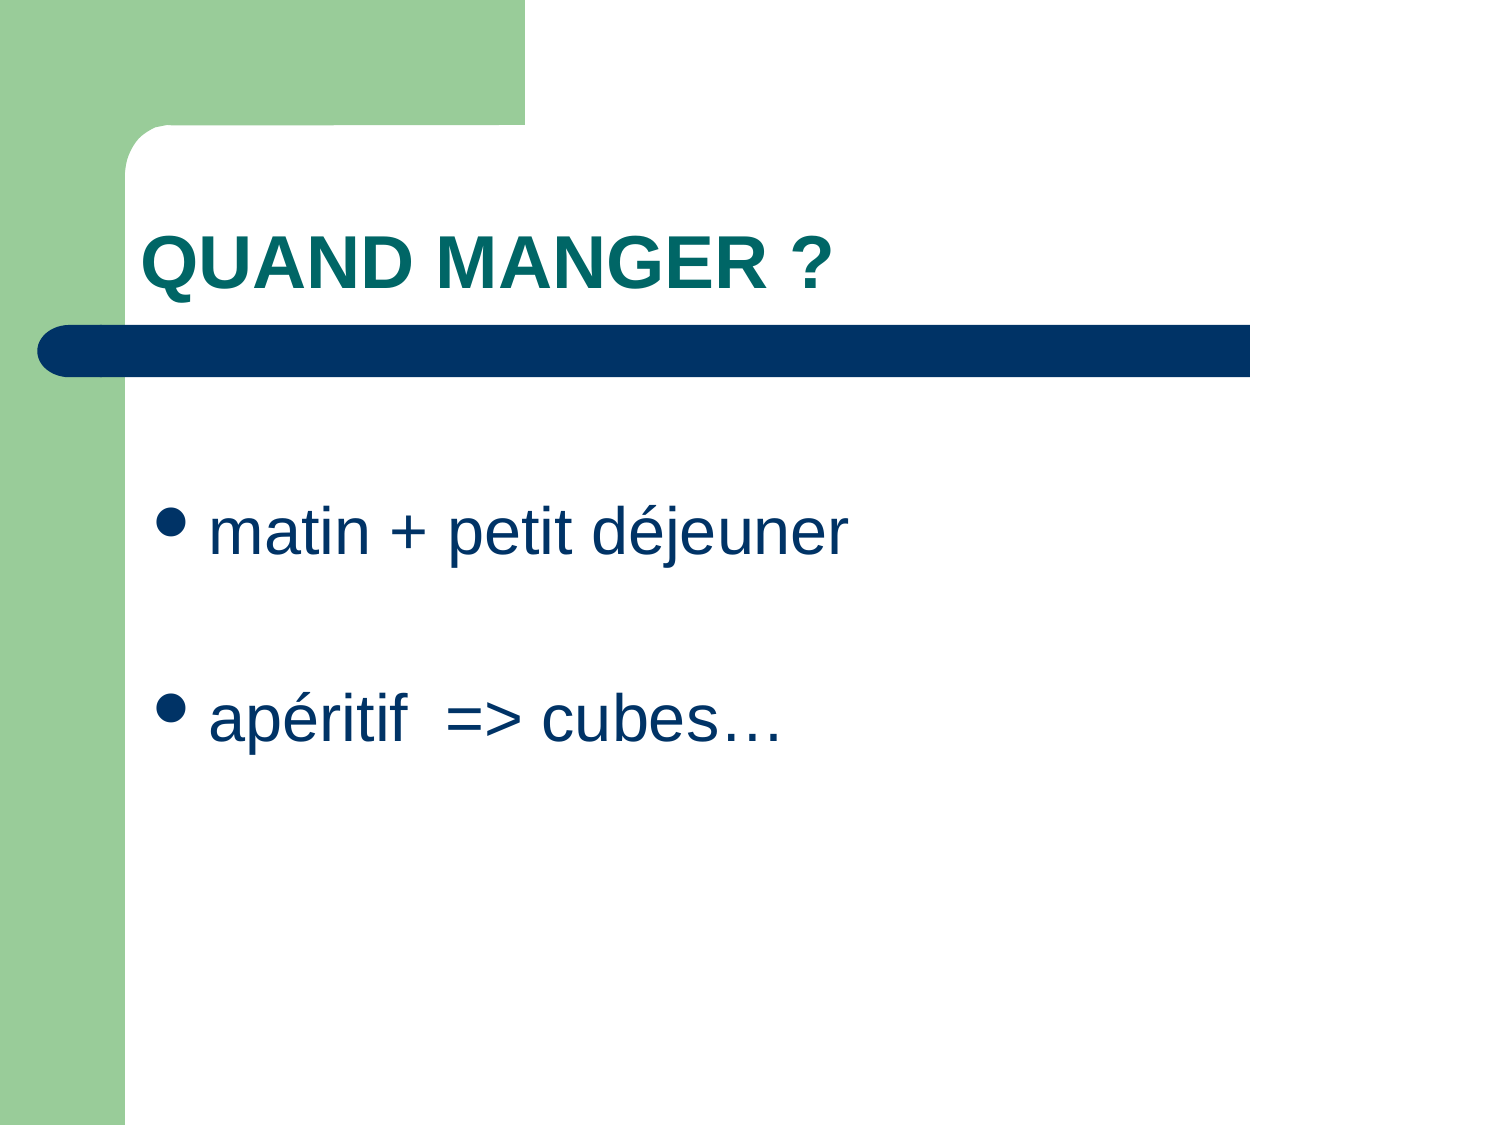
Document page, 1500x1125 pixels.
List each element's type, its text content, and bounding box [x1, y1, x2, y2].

list matin + petit déjeuner apéritif => cubes… [137, 387, 1400, 999]
title QUAND MANGER ? [125, 125, 1425, 313]
